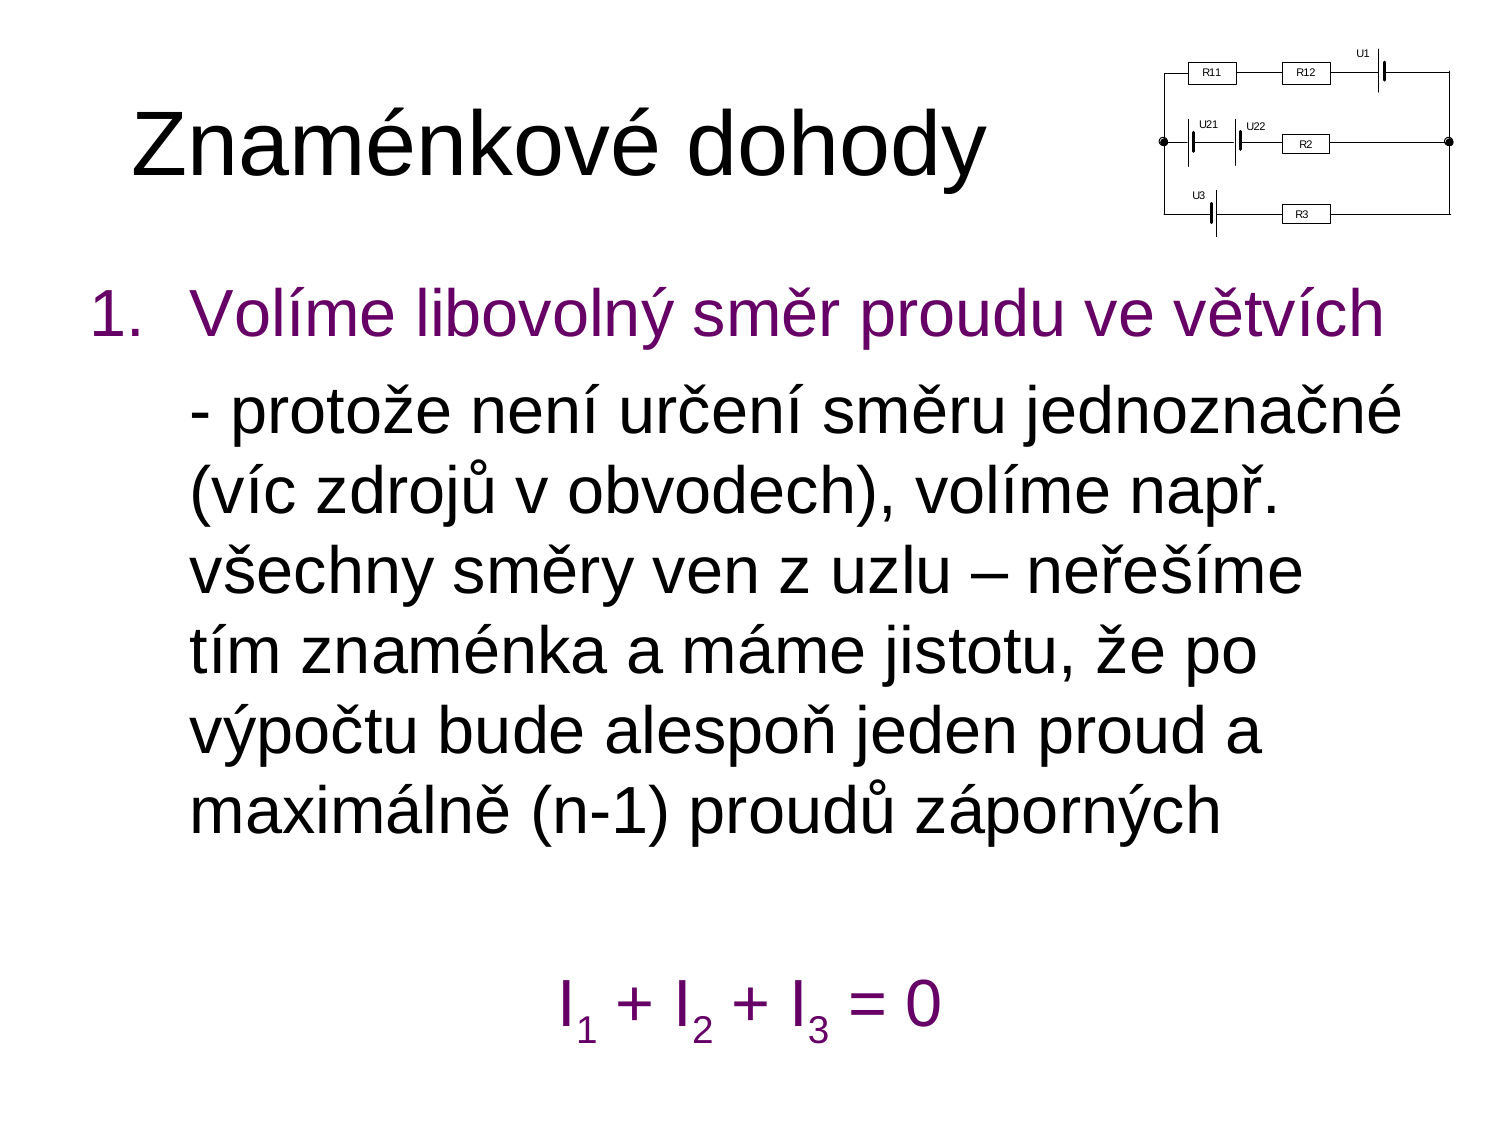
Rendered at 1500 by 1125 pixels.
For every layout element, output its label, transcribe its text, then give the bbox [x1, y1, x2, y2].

chart [1116, 0, 1459, 238]
title Znaménkové dohody [74, 45, 1046, 233]
list Volíme libovolný směr proudu ve větvích - protože není určení směru jednoznačné (víc zdrojů v obvodech), volíme např. všechny směry ven z uzlu – neřešíme tím znaménka a máme jistotu, že po výpočtu bude alespoň jeden proud a maximálně (n-1) proudů záporných I1 + I2 + I3 = 0 [75, 262, 1426, 1095]
